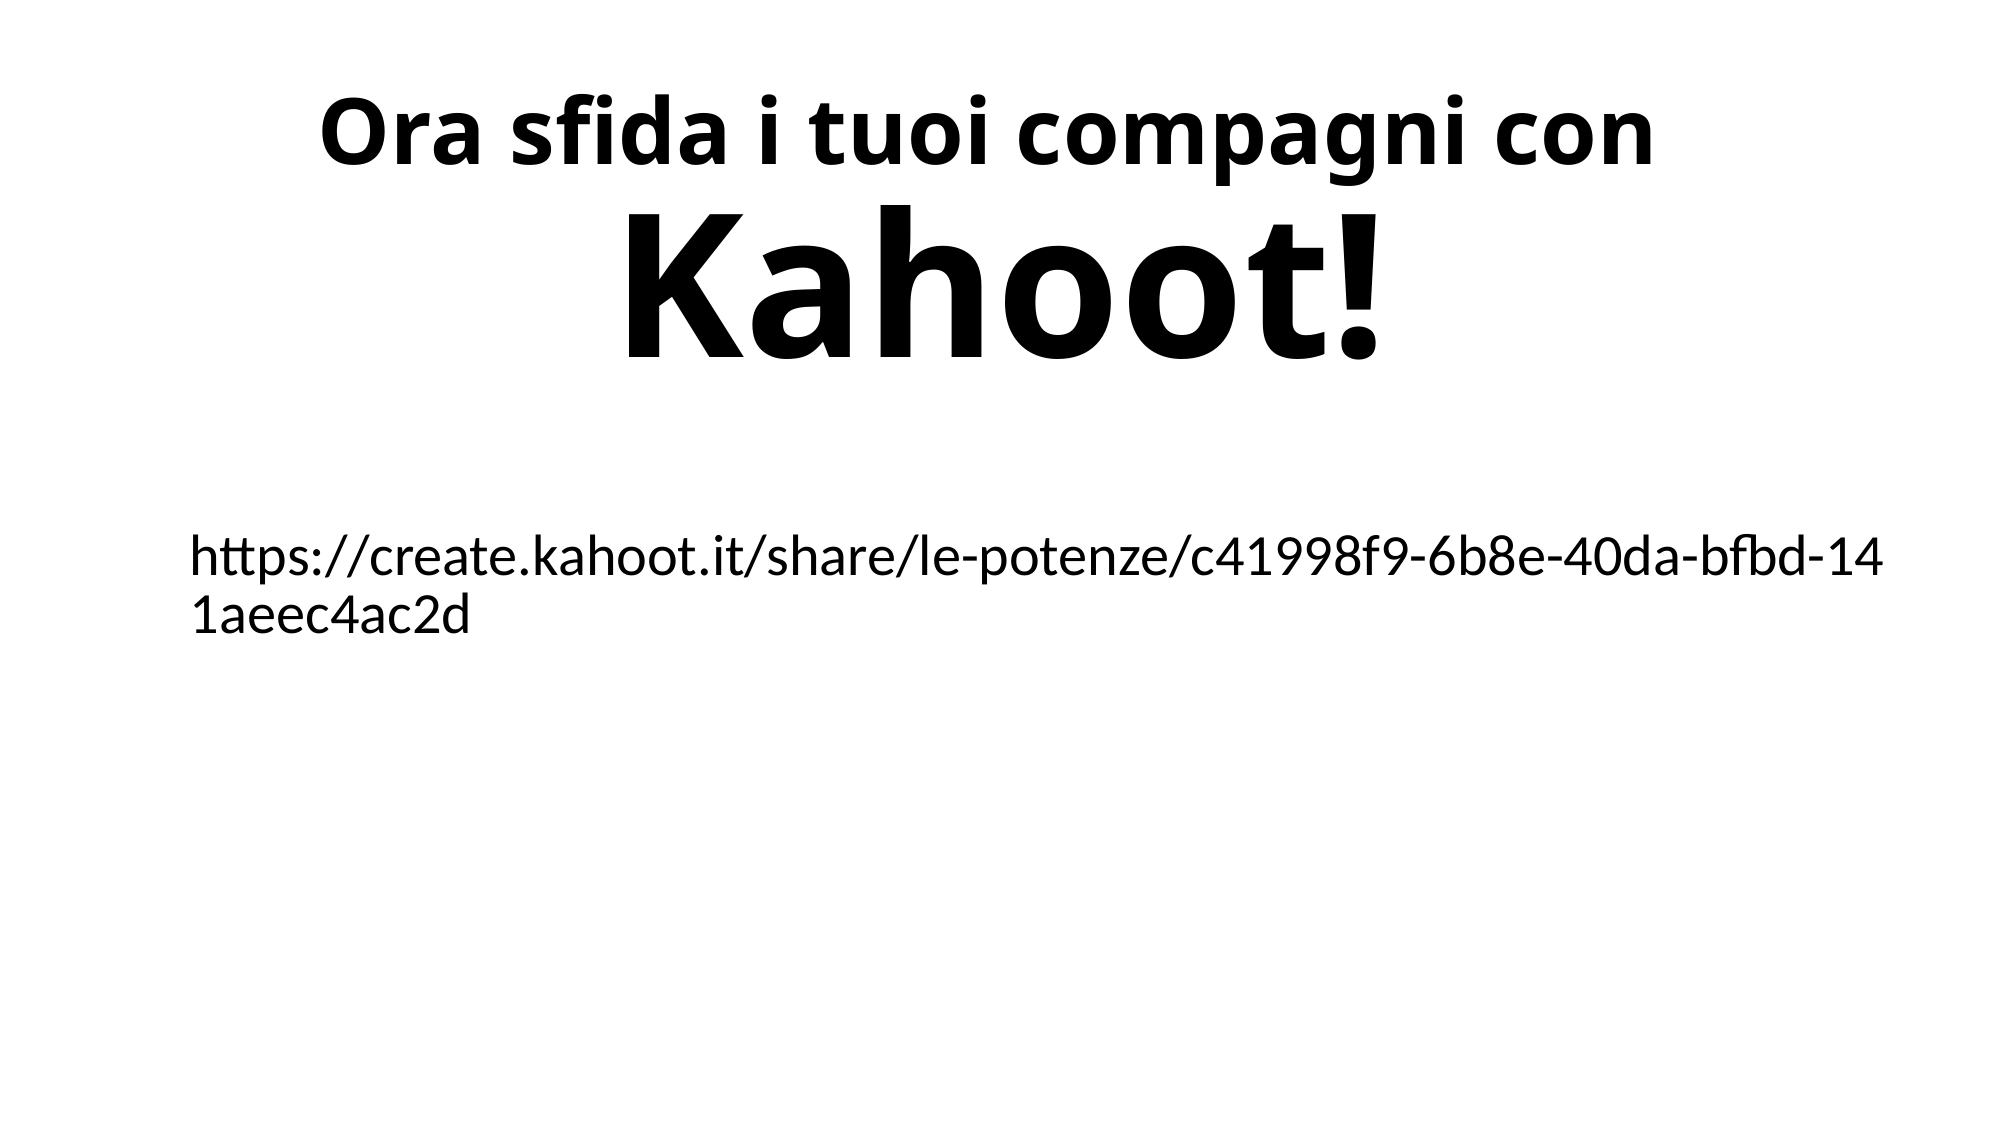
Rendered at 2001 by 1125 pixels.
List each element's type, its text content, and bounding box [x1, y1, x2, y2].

text_box https://create.kahoot.it/share/le-potenze/c41998f9-6b8e-40da-bfbd-141aeec4ac2d [175, 509, 1900, 640]
title Ora sfida i tuoi compagni con Kahoot! [137, 59, 1863, 427]
